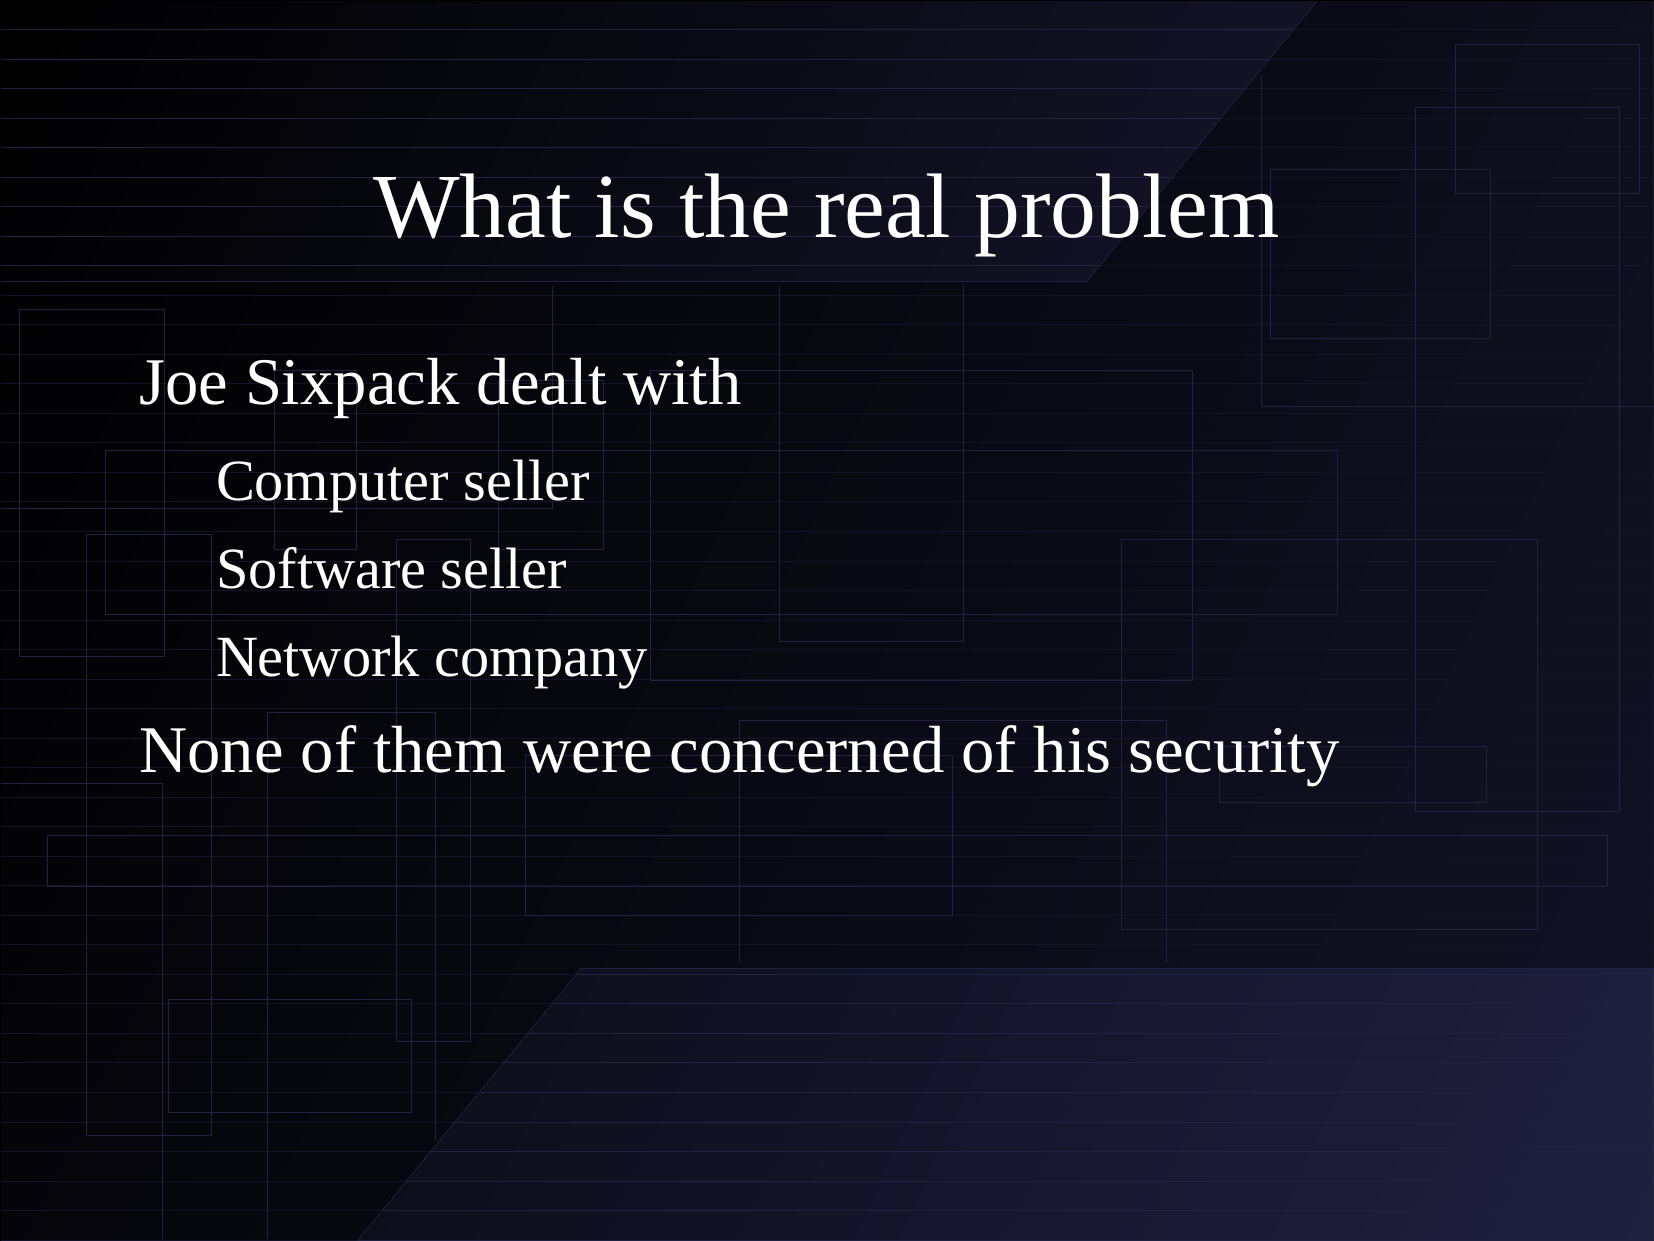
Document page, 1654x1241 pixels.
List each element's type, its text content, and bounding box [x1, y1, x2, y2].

title What is the real problem [121, 102, 1534, 311]
list Joe Sixpack dealt with Computer seller Software seller Network company None of them were concerned of his security [121, 344, 1534, 1127]
